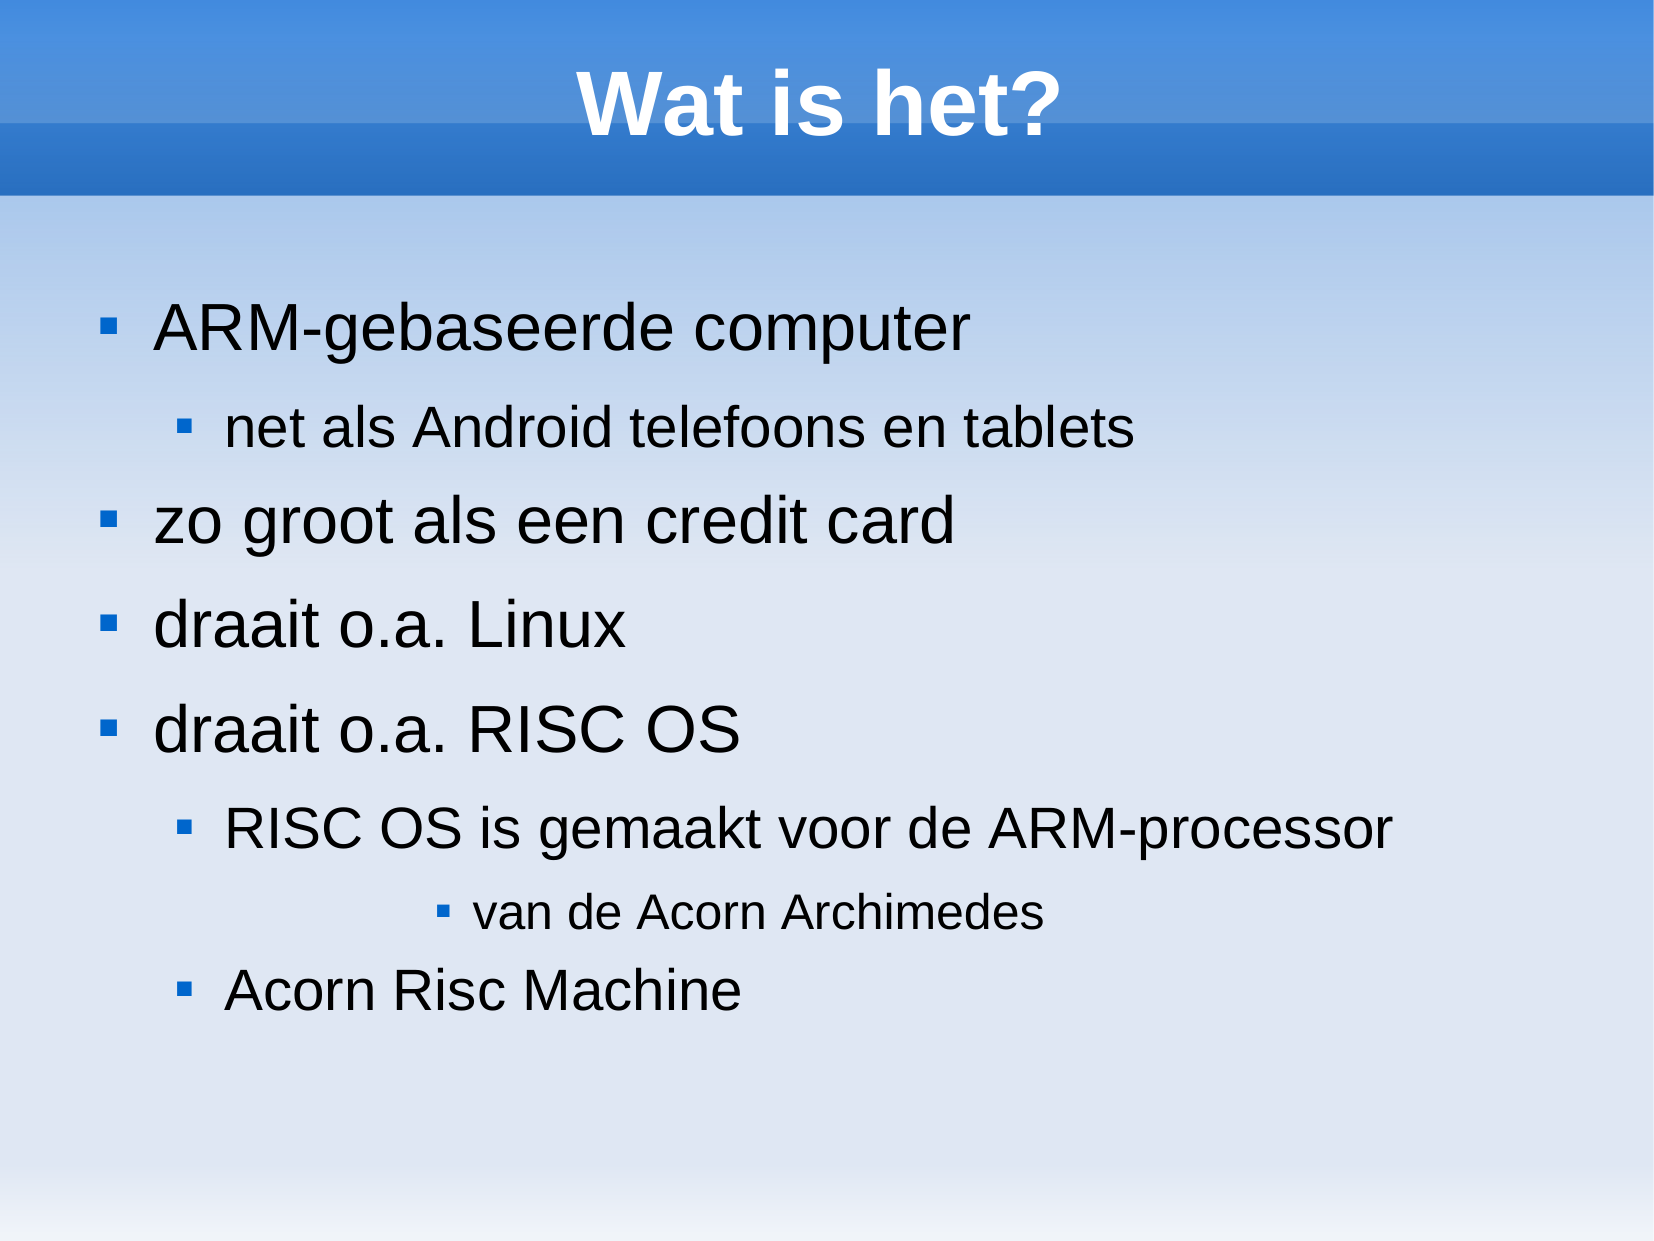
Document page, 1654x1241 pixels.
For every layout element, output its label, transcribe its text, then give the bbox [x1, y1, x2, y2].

list ARM-gebaseerde computer net als Android telefoons en tablets zo groot als een credit card draait o.a. Linux draait o.a. RISC OS RISC OS is gemaakt voor de ARM-processor van de Acorn Archimedes Acorn Risc Machine [82, 290, 1571, 1109]
picture [0, 0, 1654, 1241]
title Wat is het? [76, 0, 1565, 208]
